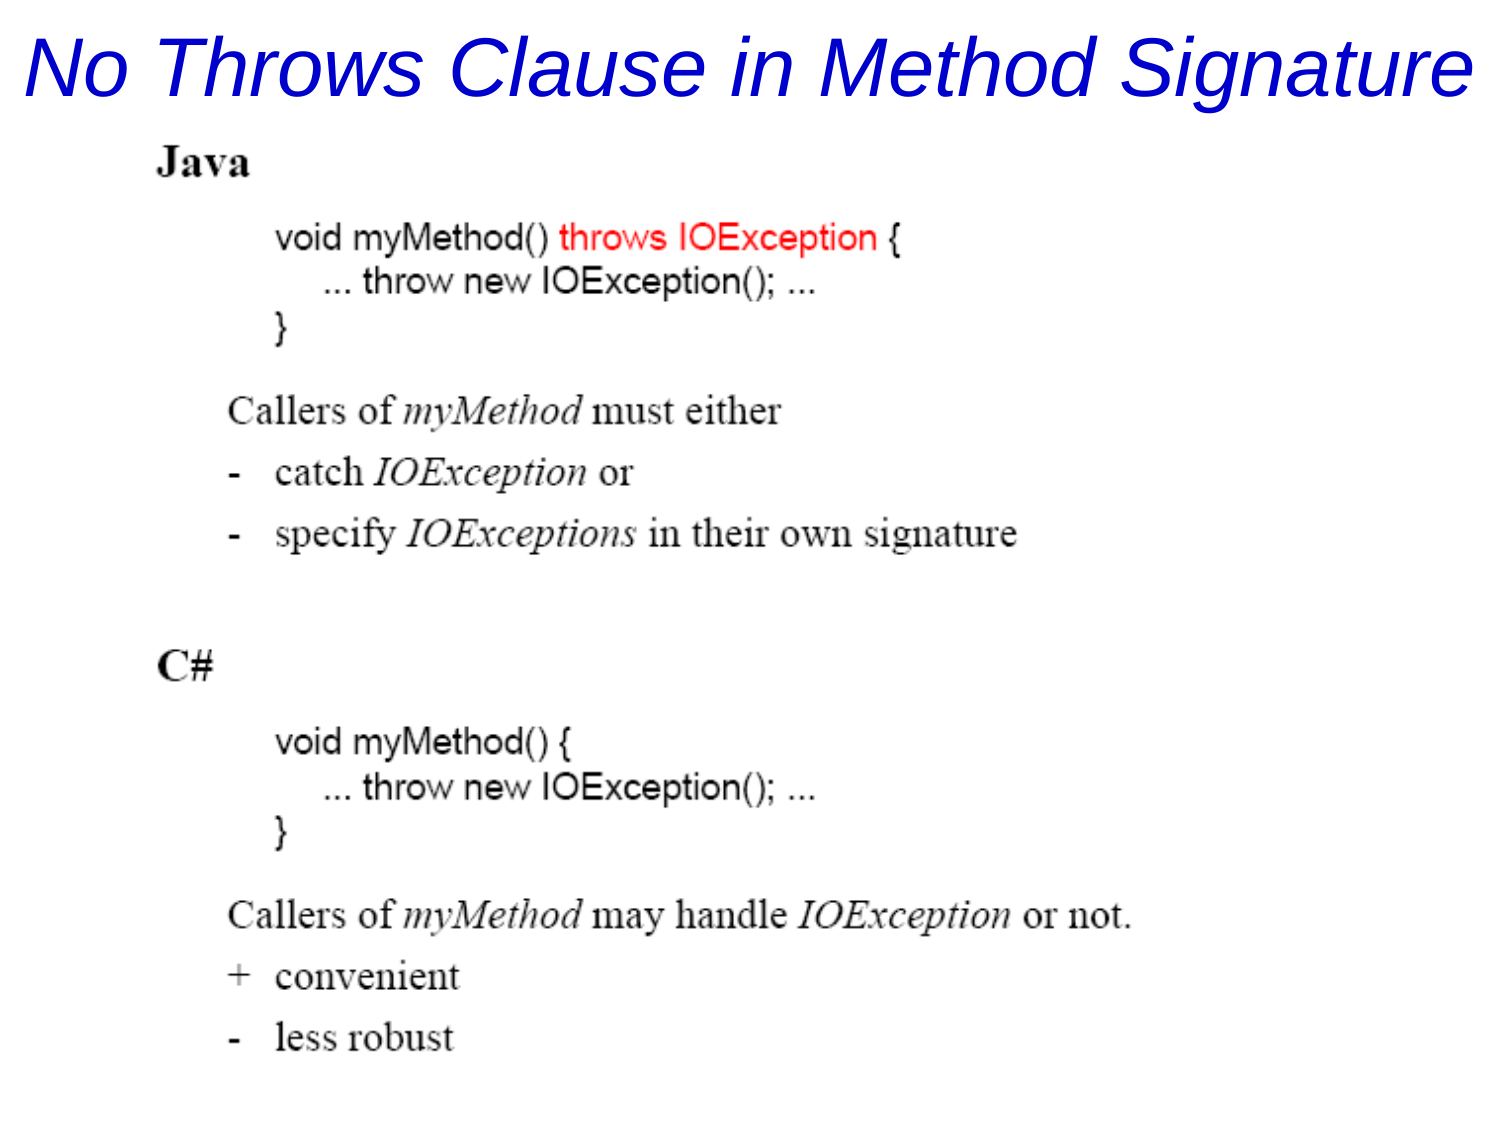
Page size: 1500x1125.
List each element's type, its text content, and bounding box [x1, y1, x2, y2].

picture [123, 126, 1329, 1075]
title No Throws Clause in Method Signature [0, 0, 1500, 126]
